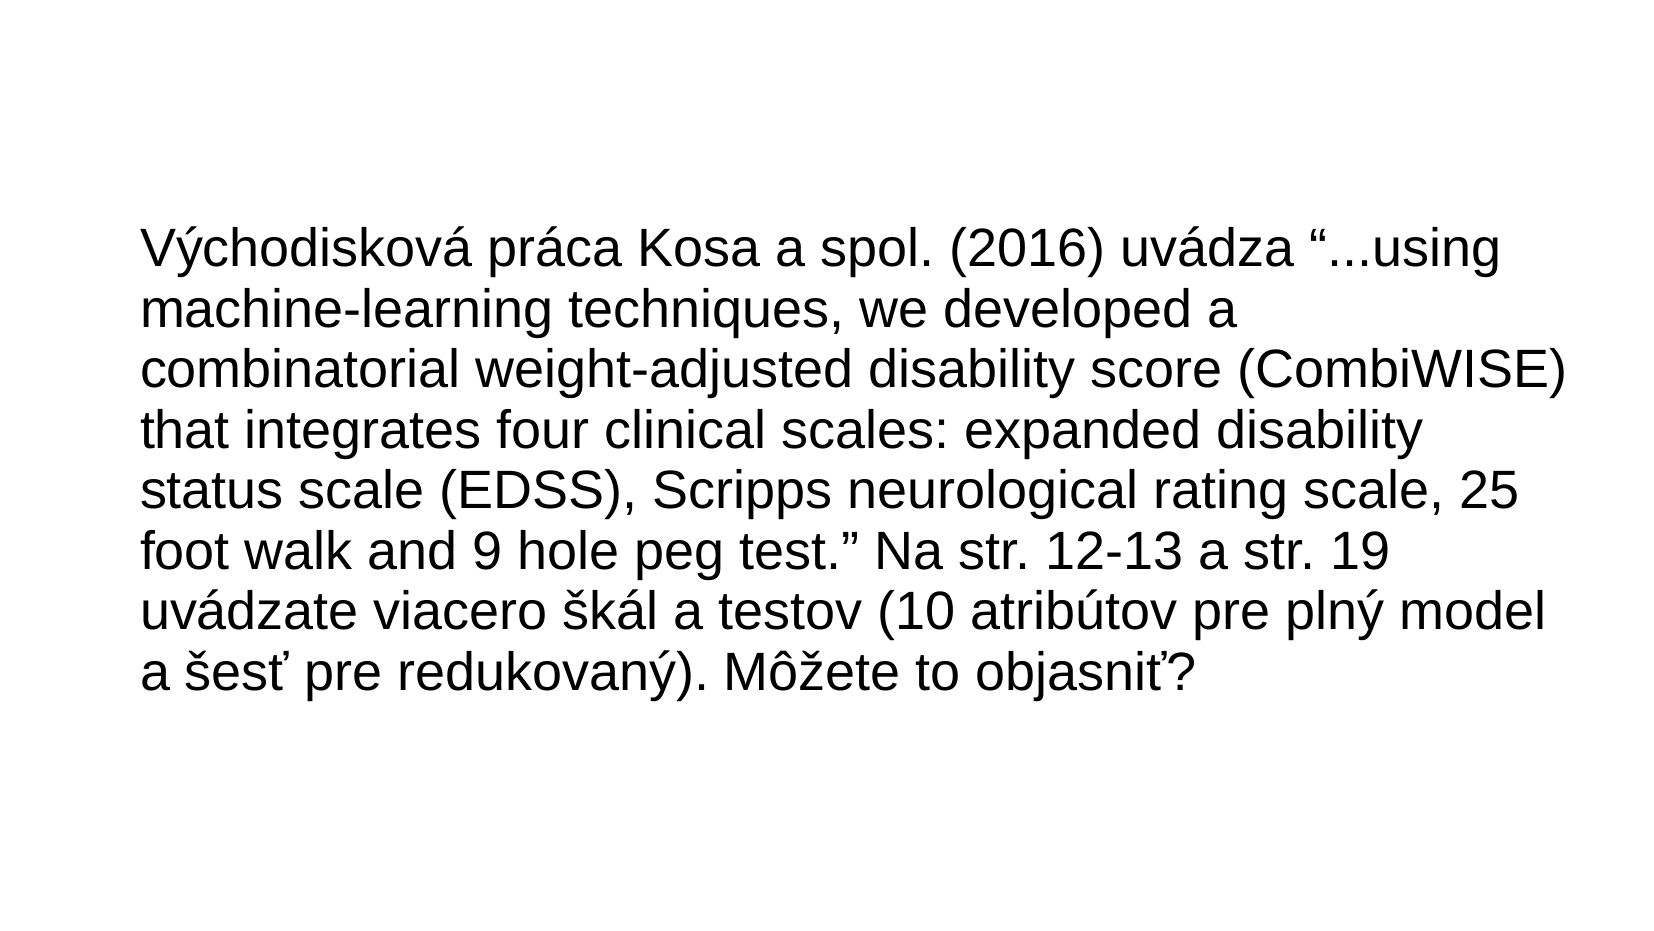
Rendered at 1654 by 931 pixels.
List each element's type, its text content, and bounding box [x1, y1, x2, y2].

list Východisková práca Kosa a spol. (2016) uvádza “...using machine-learning techniques, we developed a combinatorial weight-adjusted disability score (CombiWISE) that integrates four clinical scales: expanded disability status scale (EDSS), Scripps neurological rating scale, 25 foot walk and 9 hole peg test.” Na str. 12-13 a str. 19 uvádzate viacero škál a testov (10 atribútov pre plný model a šesť pre redukovaný). Môžete to objasniť? [82, 217, 1571, 758]
